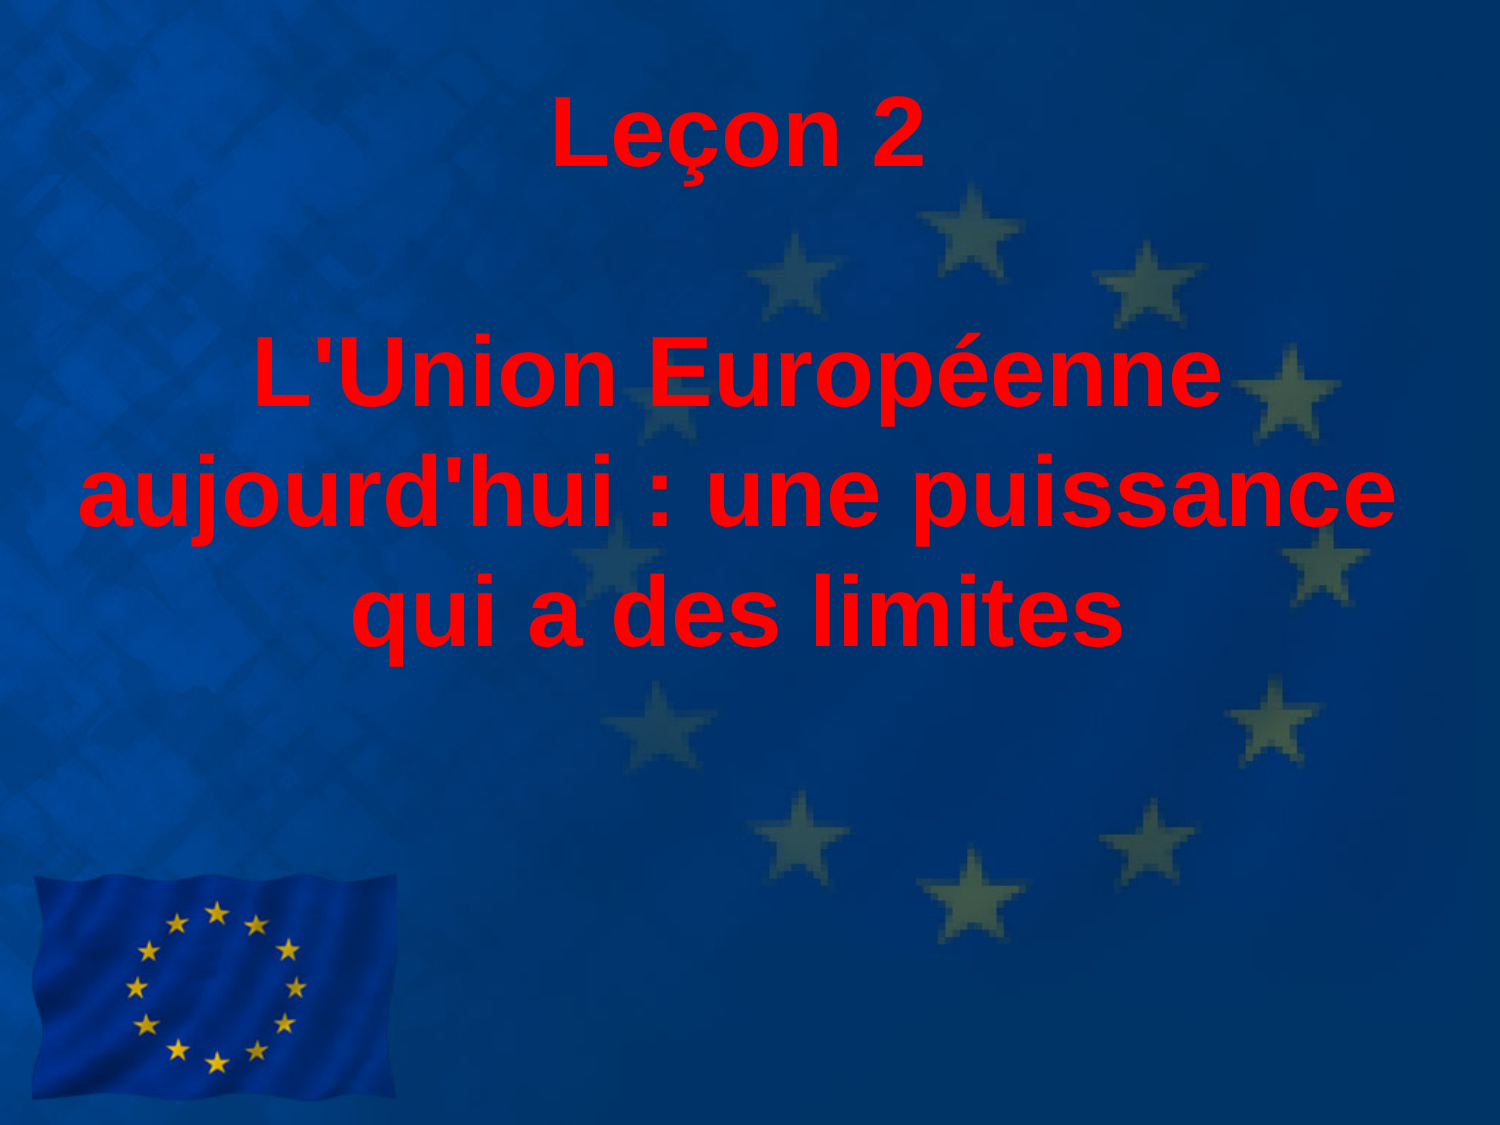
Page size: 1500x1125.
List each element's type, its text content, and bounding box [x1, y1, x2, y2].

picture [0, 0, 1500, 1125]
text_box Leçon 2 L'Union Européenne aujourd'hui : une puissance qui a des limites [59, 59, 1418, 764]
